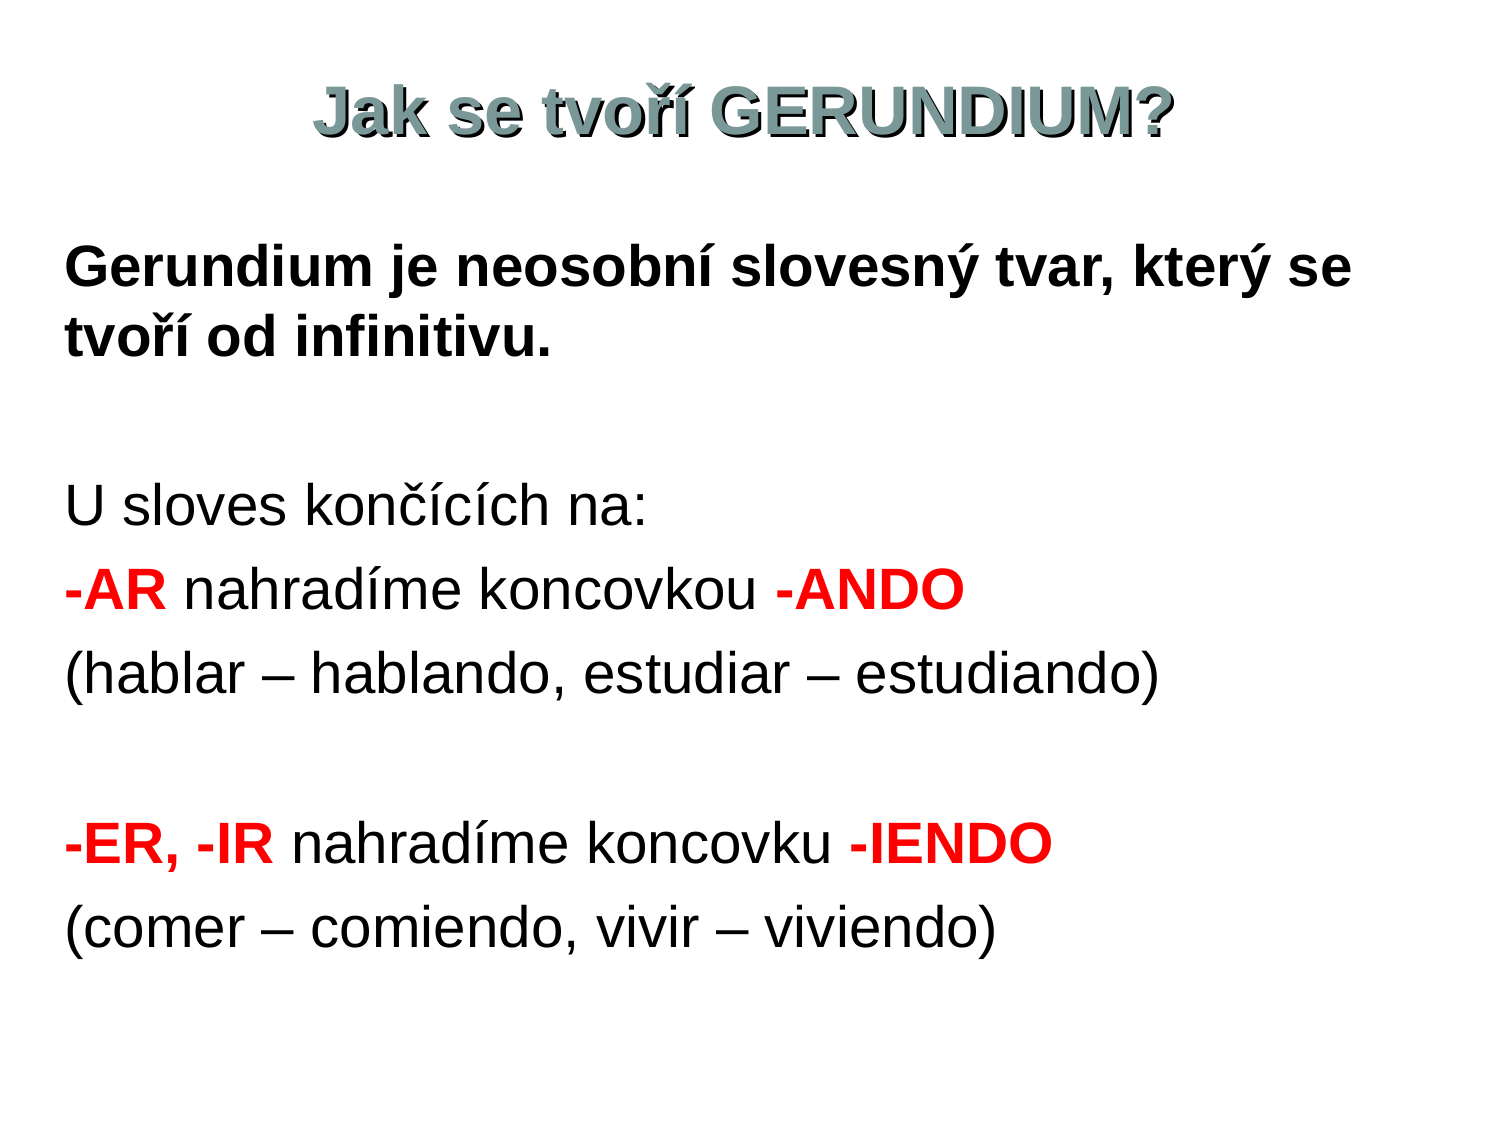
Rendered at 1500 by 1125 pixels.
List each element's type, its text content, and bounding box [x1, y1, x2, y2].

list Gerundium je neosobní slovesný tvar, který se tvoří od infinitivu. U sloves končících na: -AR nahradíme koncovkou -ANDO (hablar – hablando, estudiar – estudiando) -ER, -IR nahradíme koncovku -IENDO (comer – comiendo, vivir – viviendo) [49, 219, 1445, 1083]
title Jak se tvoří GERUNDIUM? [44, 30, 1445, 156]
